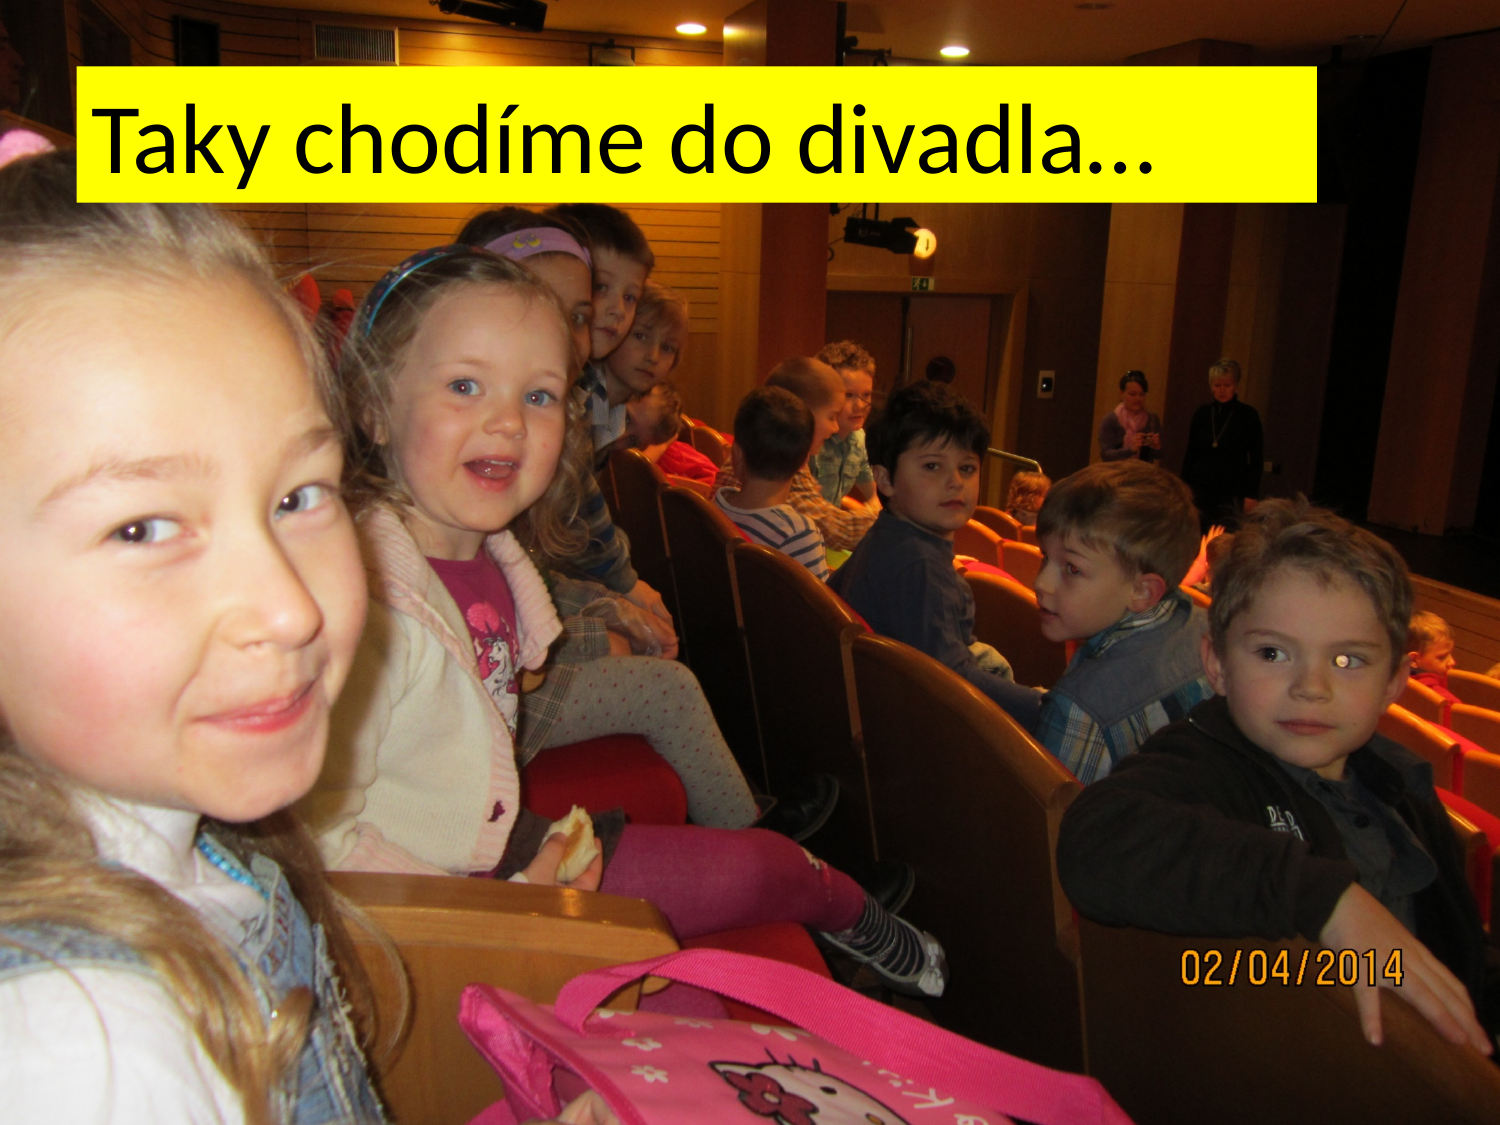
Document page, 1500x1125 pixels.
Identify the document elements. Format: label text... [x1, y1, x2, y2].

picture [0, 0, 1500, 1125]
text_box Taky chodíme do divadla… [76, 66, 1317, 203]
